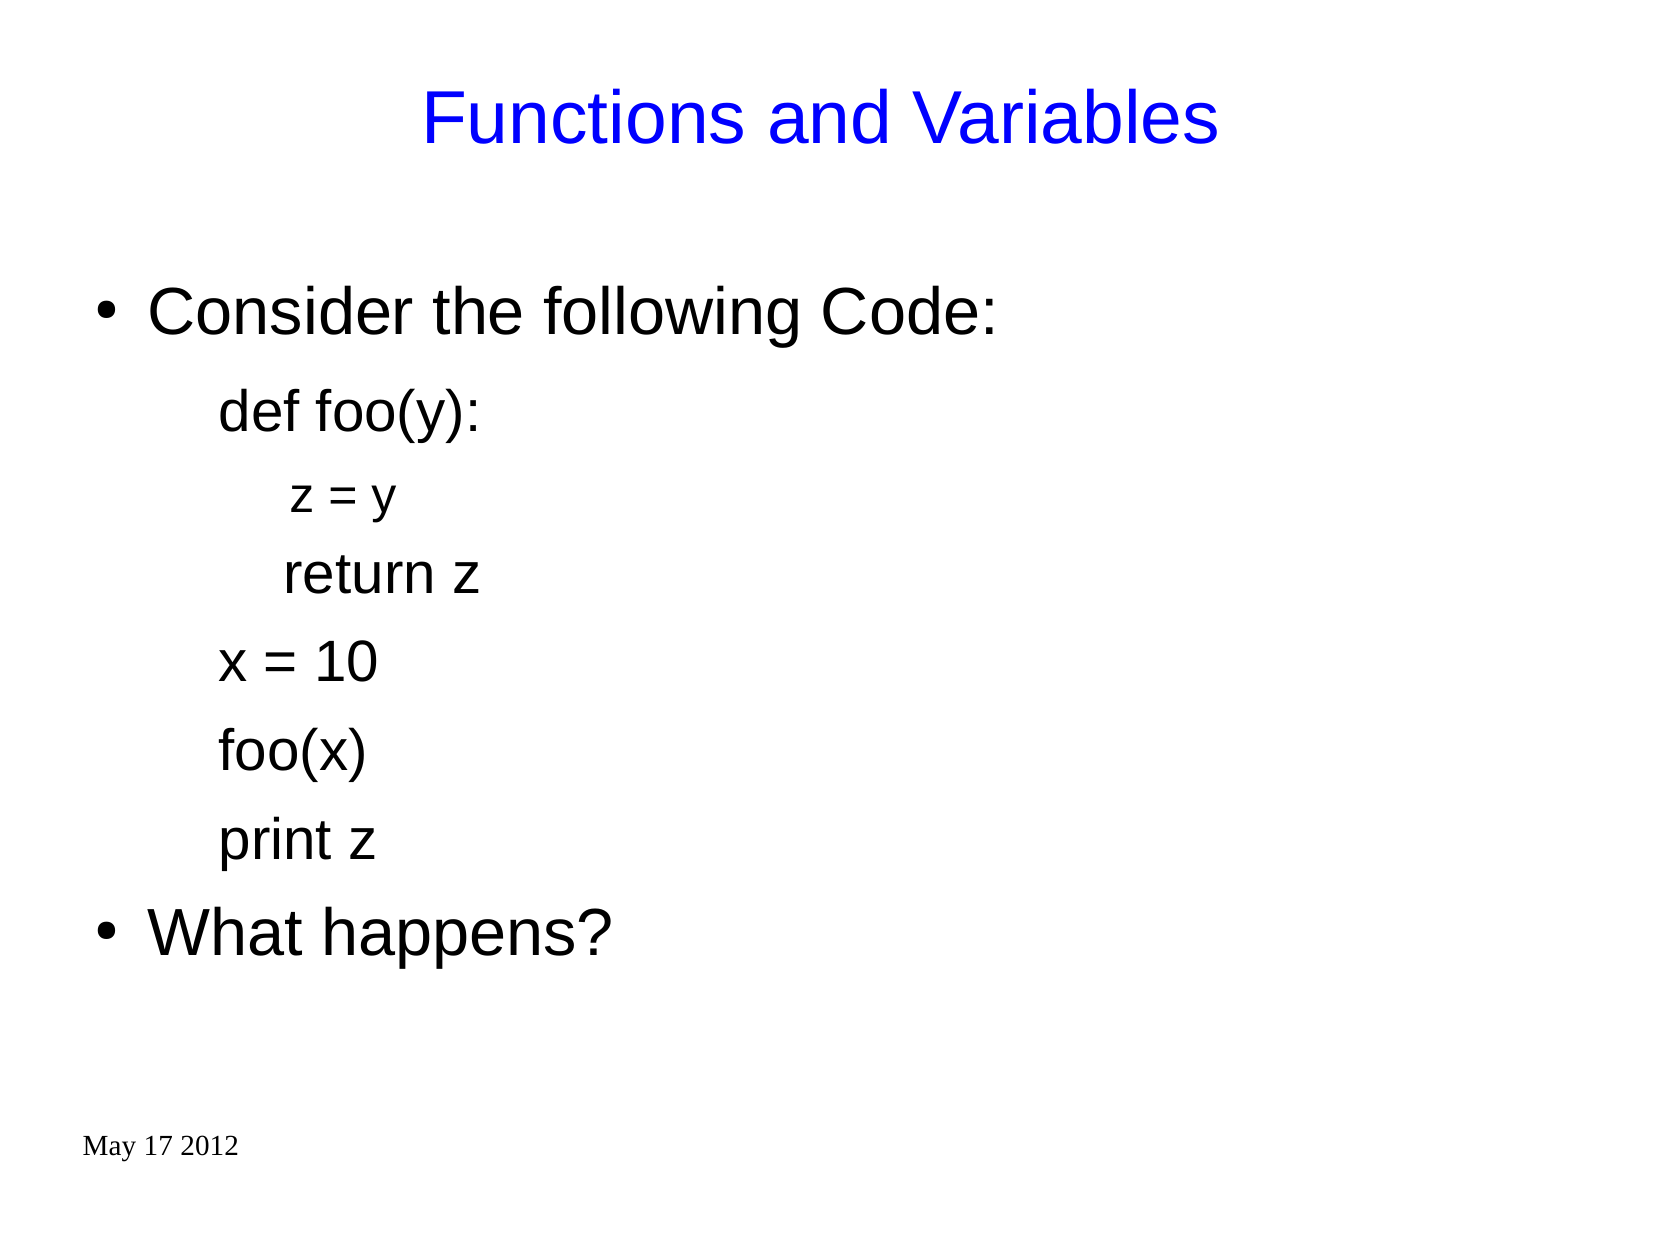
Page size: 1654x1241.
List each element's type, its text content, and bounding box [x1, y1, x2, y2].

title Functions and Variables [76, 58, 1565, 178]
list Consider the following Code: def foo(y): z = y return z x = 10 foo(x) print z What happens? [76, 274, 1565, 1093]
